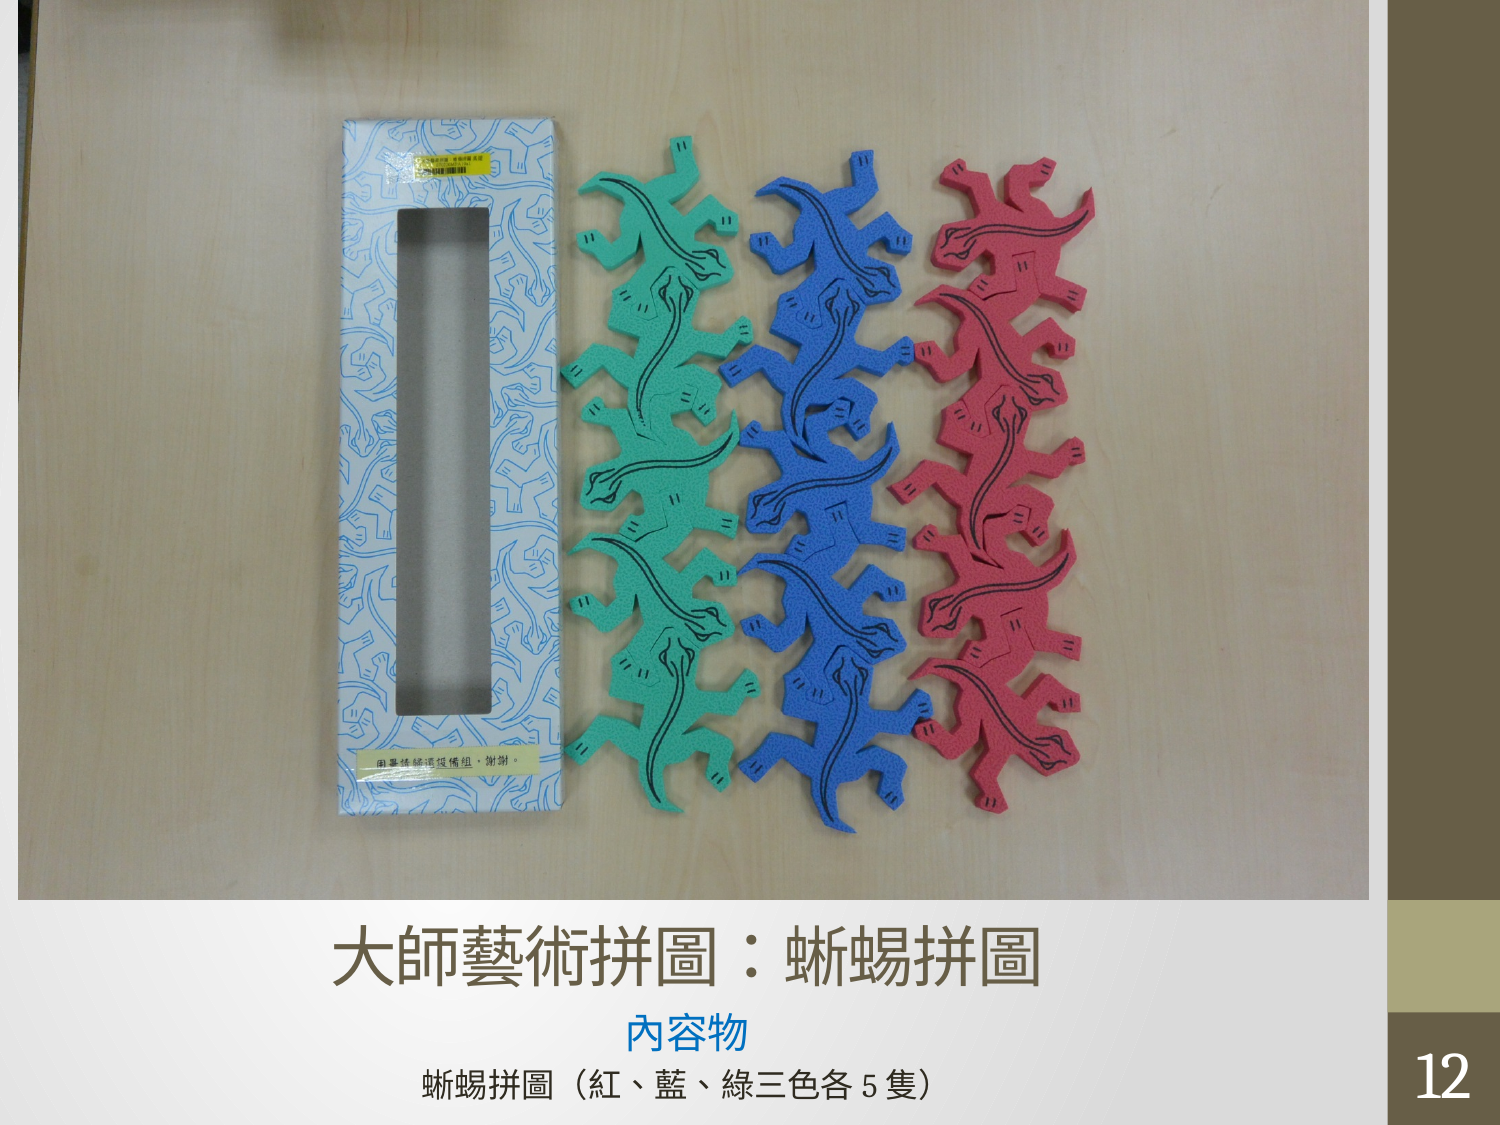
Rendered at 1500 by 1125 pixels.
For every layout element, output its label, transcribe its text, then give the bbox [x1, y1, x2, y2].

picture [18, 0, 1369, 900]
title 大師藝術拼圖：蜥蜴拼圖 [49, 905, 1325, 999]
list 內容物 蜥蜴拼圖（紅、藍、綠三色各5隻） [49, 999, 1325, 1125]
text_box 12 [1387, 1023, 1500, 1119]
